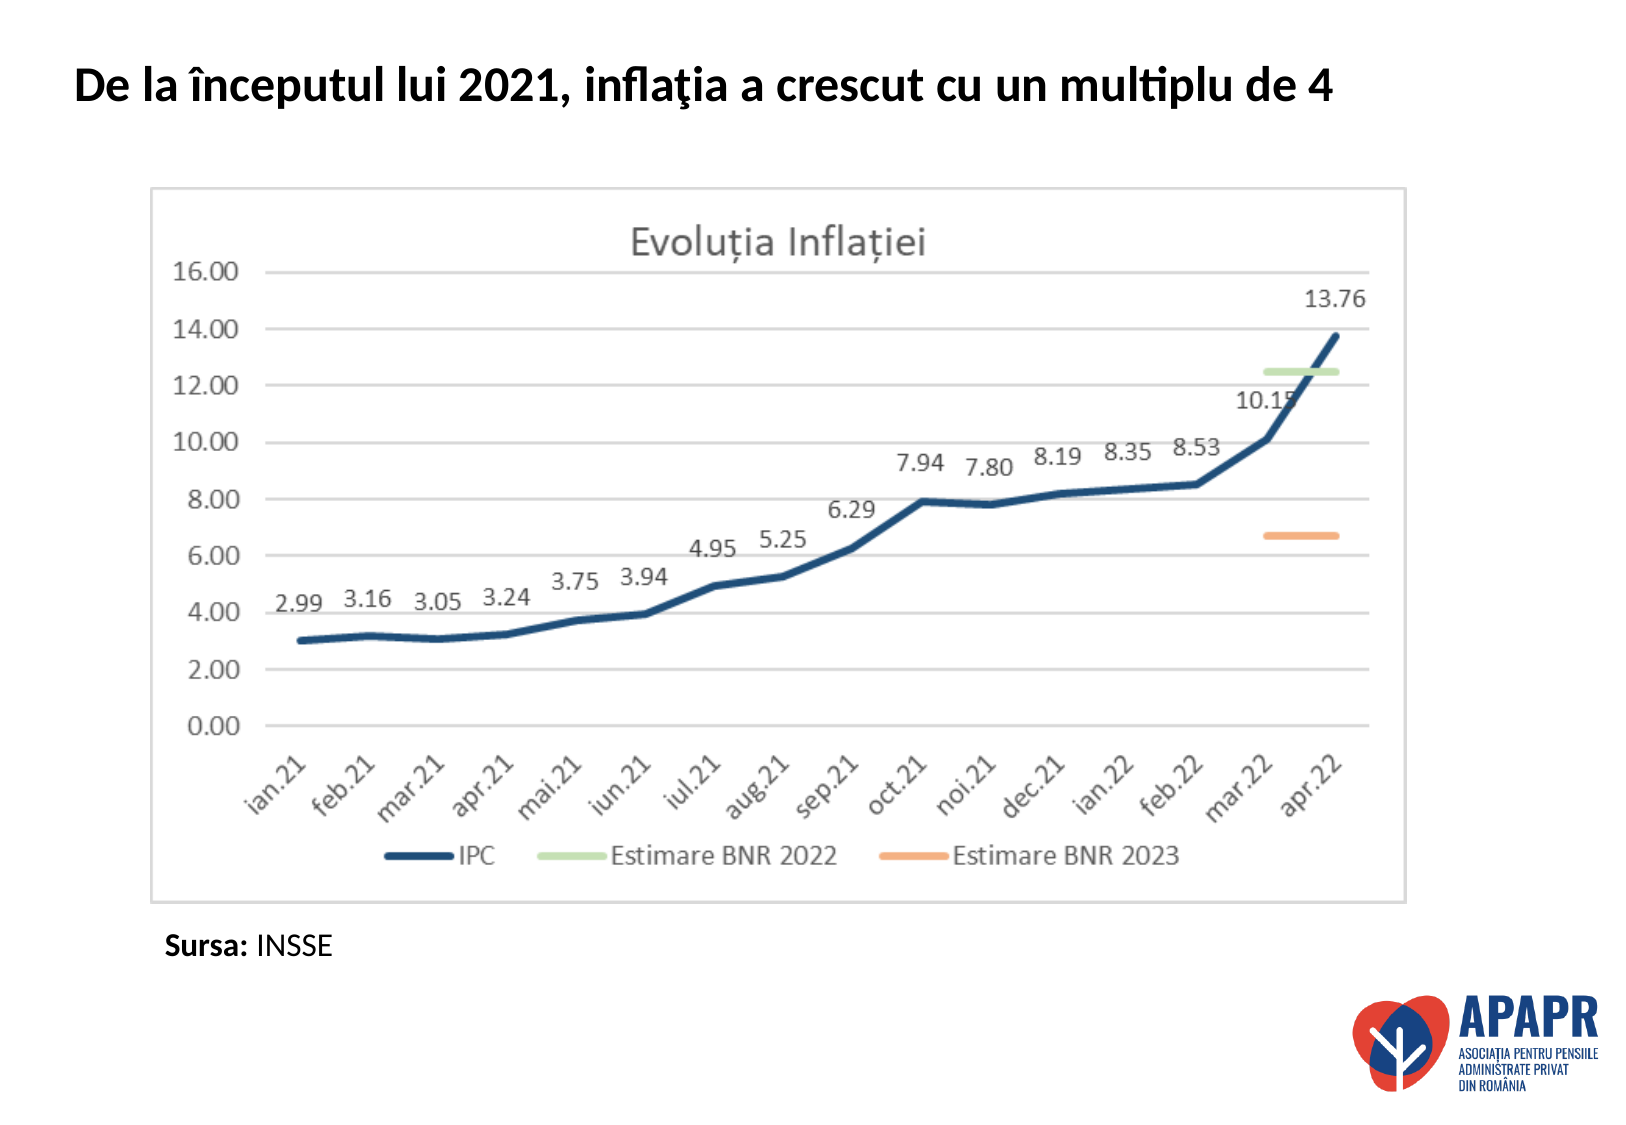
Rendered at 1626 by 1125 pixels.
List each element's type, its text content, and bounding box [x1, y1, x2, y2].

text_box Sursa: INSSE [150, 915, 426, 971]
picture [150, 187, 1626, 1125]
text_box De la începutul lui 2021, inflaţia a crescut cu un multiplu de 4 [59, 13, 1566, 150]
